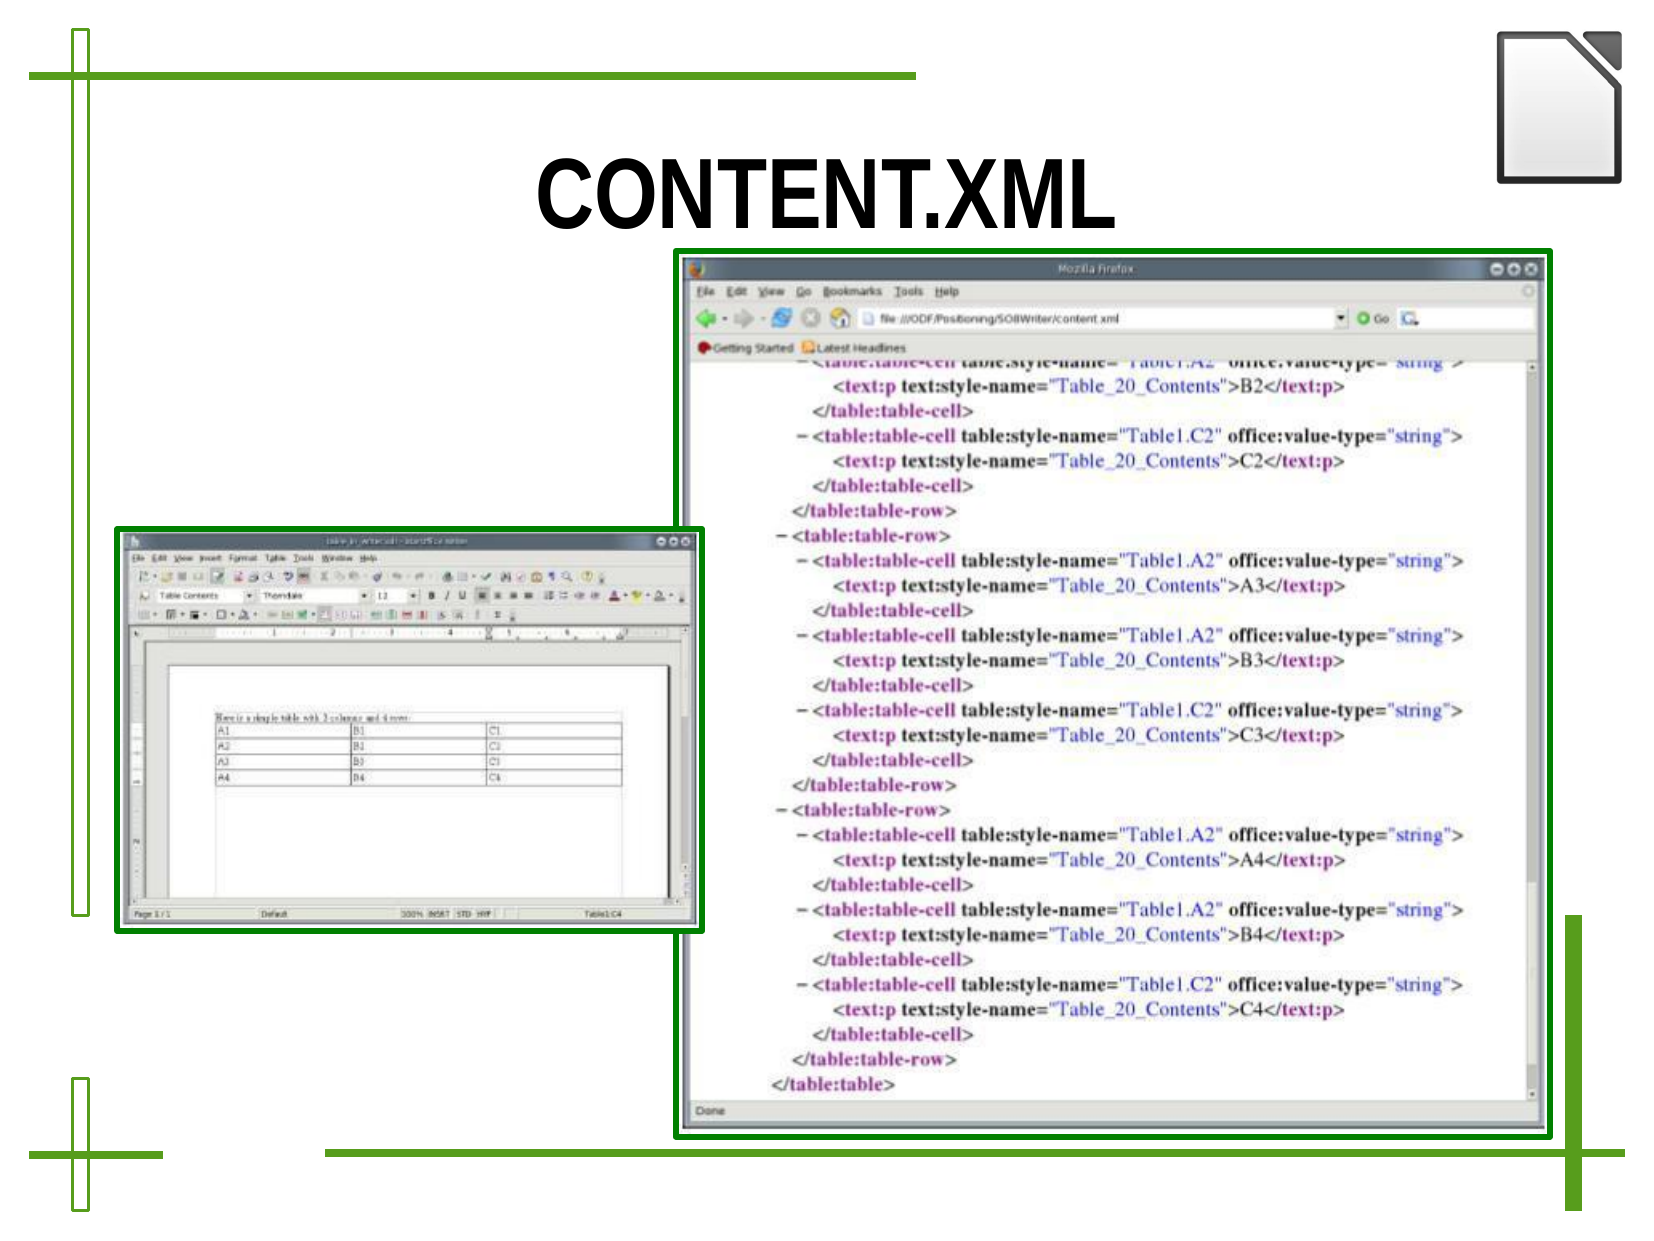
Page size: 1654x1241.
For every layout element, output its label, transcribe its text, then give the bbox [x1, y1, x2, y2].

picture [120, 532, 700, 928]
picture [1494, 29, 1624, 186]
picture [678, 253, 1548, 1134]
title CONTENT.XML [118, 118, 1536, 260]
